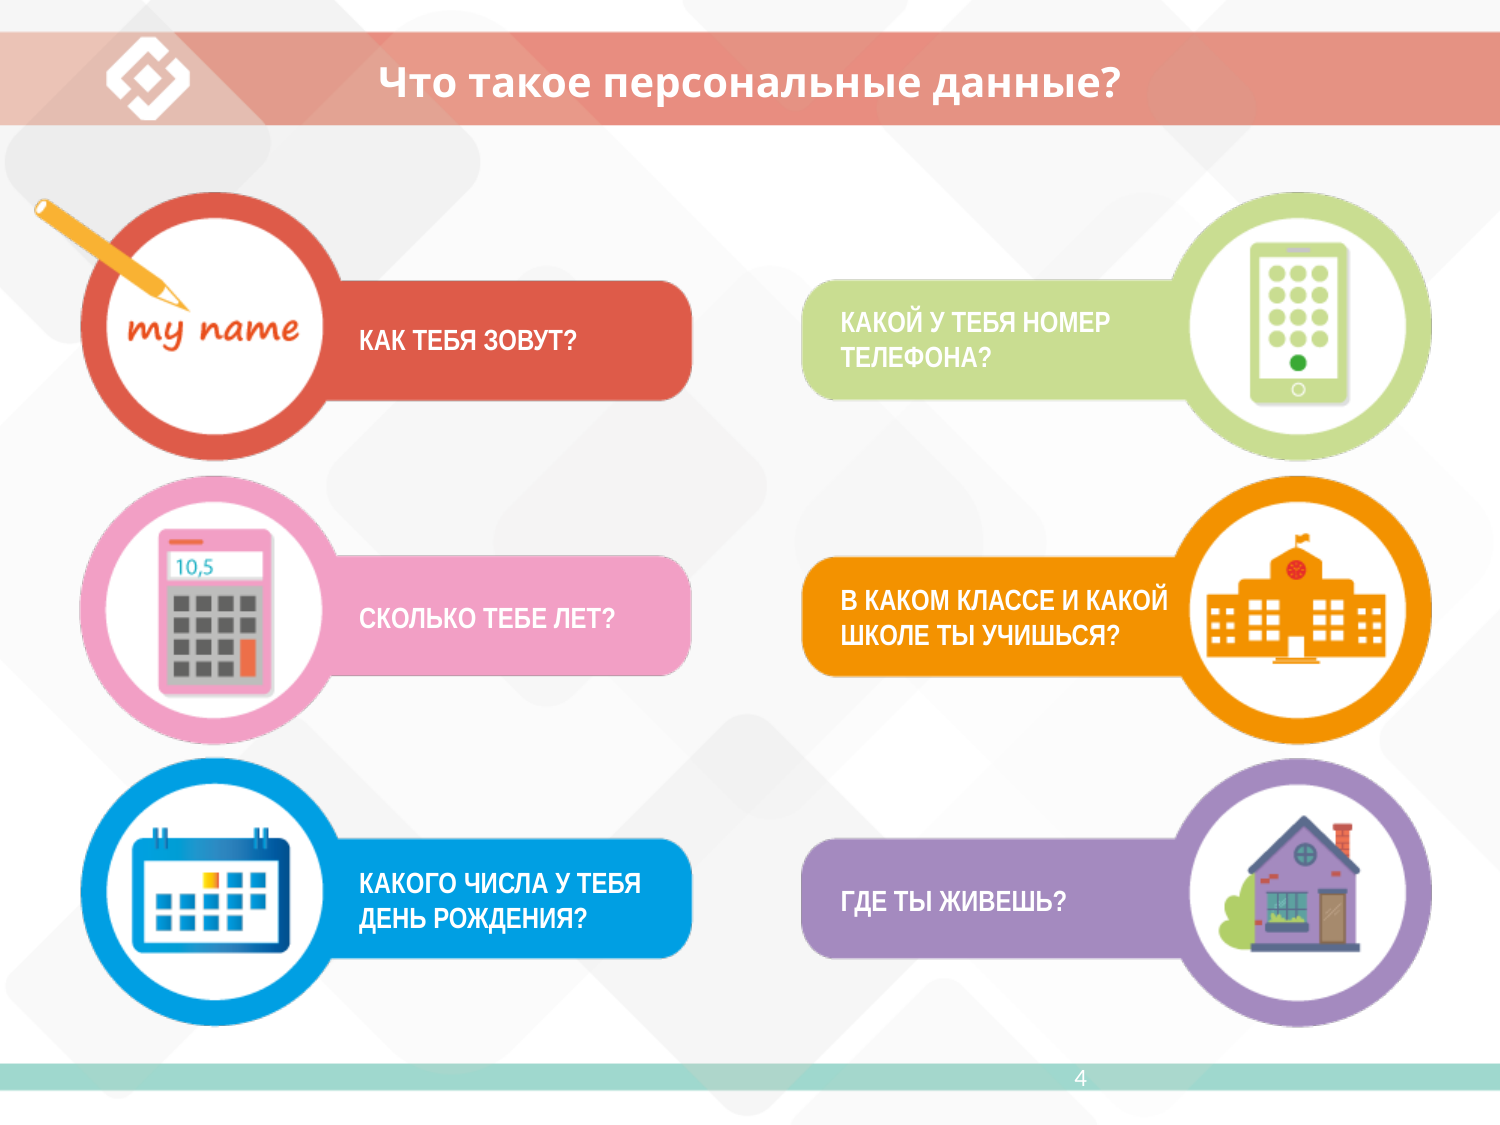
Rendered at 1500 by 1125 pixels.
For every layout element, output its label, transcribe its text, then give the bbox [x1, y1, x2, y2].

text_box Что такое персональные данные? [0, 48, 1500, 114]
text_box КАК ТЕБЯ ЗОВУТ? [344, 313, 674, 363]
picture [0, 146, 1500, 1047]
text_box КАКОГО ЧИСЛА У ТЕБЯ ДЕНЬ РОЖДЕНИЯ? [344, 857, 674, 942]
text_box СКОЛЬКО ТЕБЕ ЛЕТ? [344, 592, 674, 642]
slide_number 4 [1059, 1047, 1397, 1107]
text_box КАКОЙ У ТЕБЯ НОМЕР ТЕЛЕФОНА? [826, 296, 1156, 381]
text_box ГДЕ ТЫ ЖИВЕШЬ? [826, 875, 1201, 925]
text_box В КАКОМ КЛАССЕ И КАКОЙ ШКОЛЕ ТЫ УЧИШЬСЯ? [826, 574, 1201, 659]
